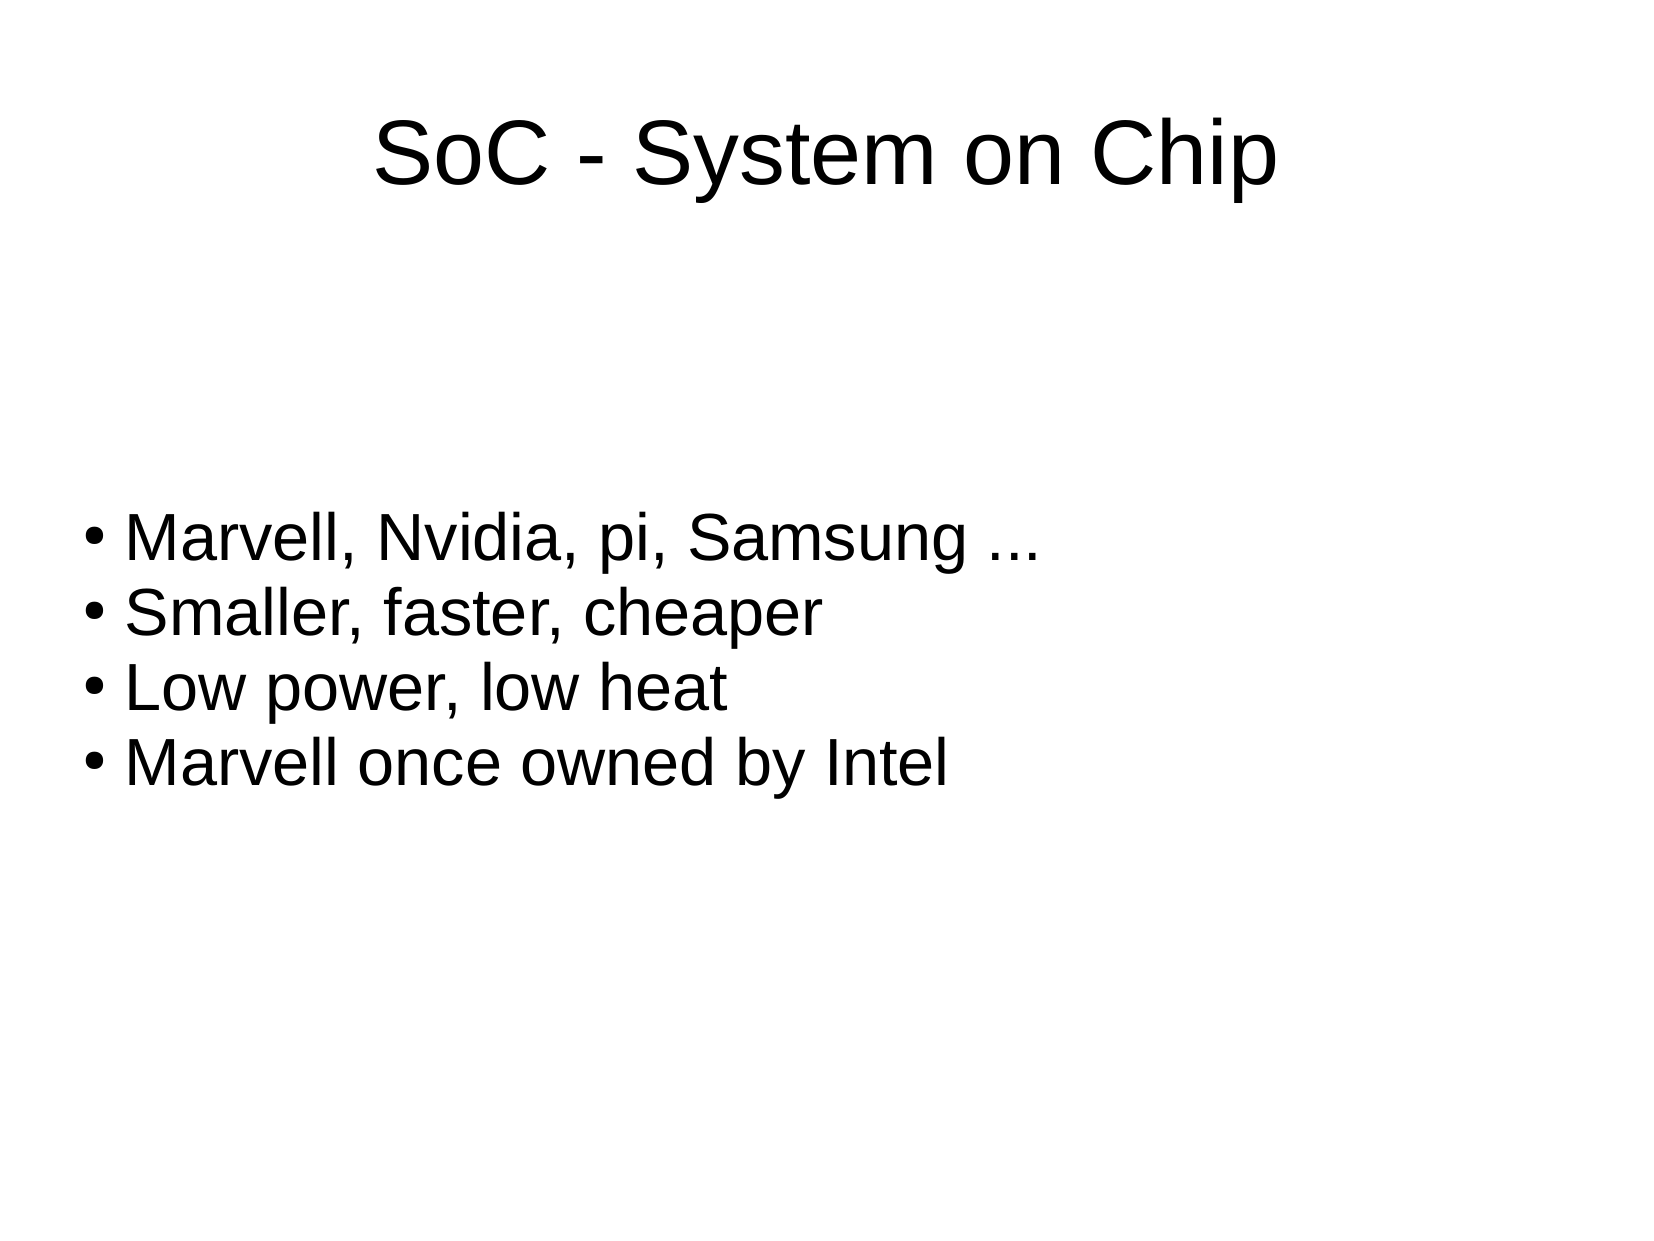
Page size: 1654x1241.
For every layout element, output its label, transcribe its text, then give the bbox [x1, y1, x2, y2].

title SoC - System on Chip [82, 49, 1571, 257]
subtitle Marvell, Nvidia, pi, Samsung ... Smaller, faster, cheaper Low power, low heat Marvell once owned by Intel [82, 290, 1538, 1010]
